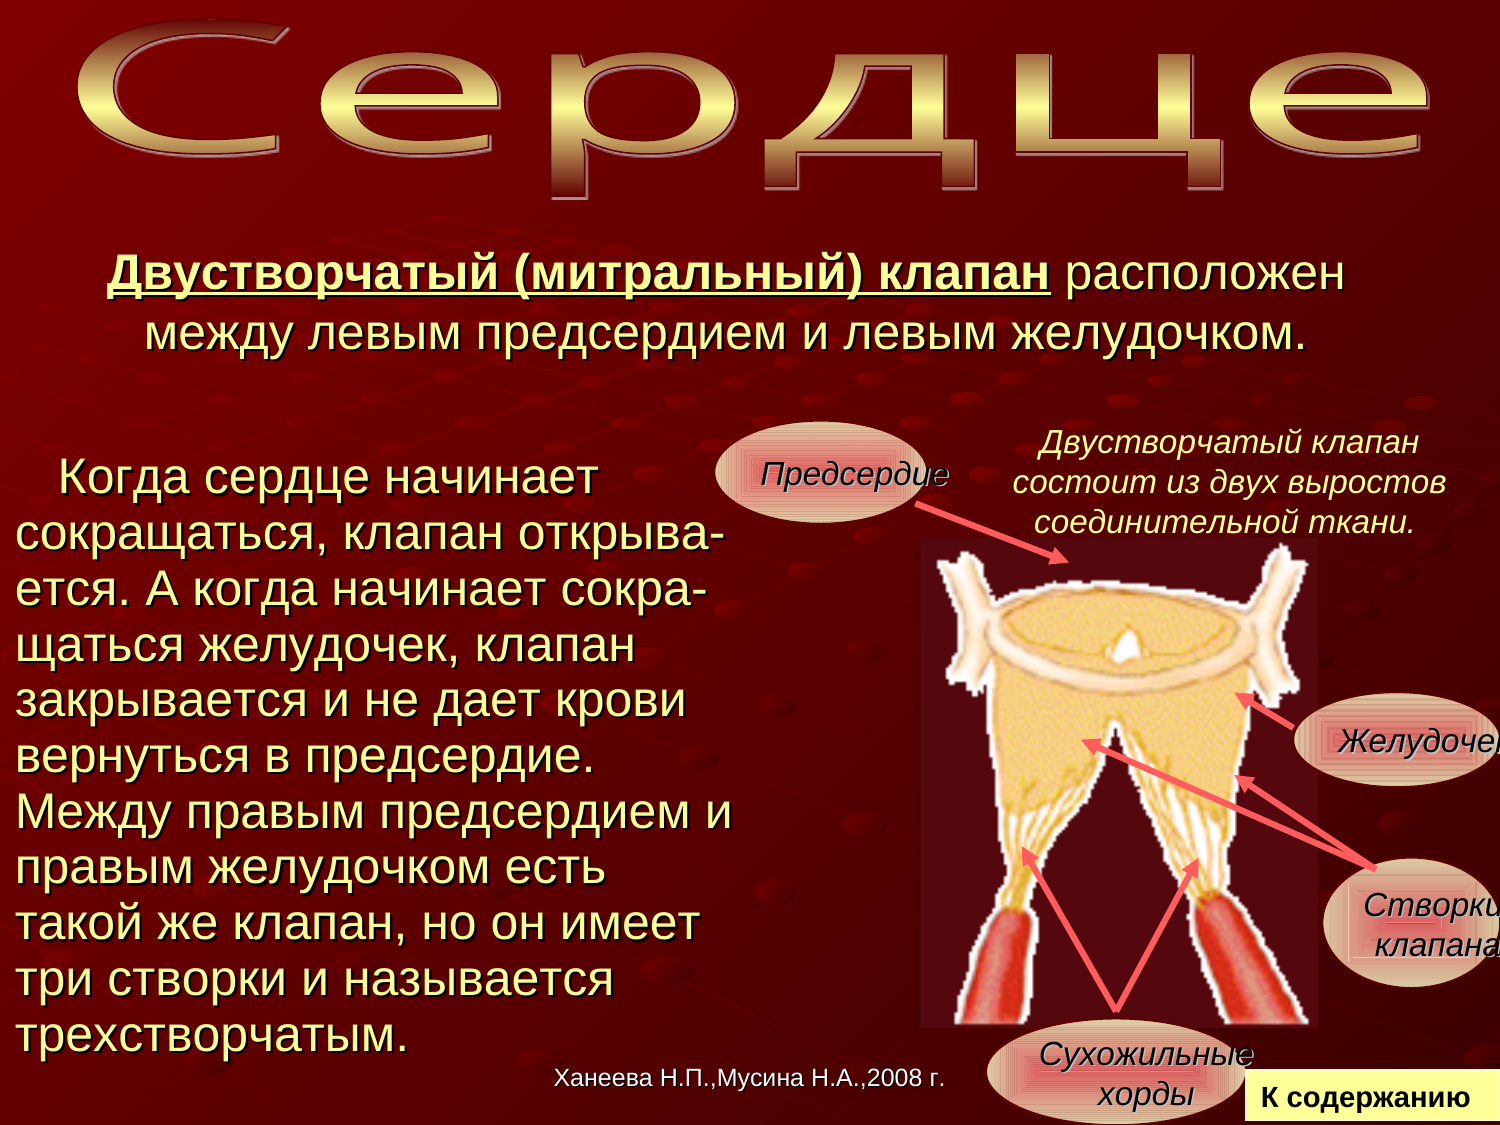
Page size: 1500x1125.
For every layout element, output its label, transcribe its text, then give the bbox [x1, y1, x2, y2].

text_box Сердце [1248, 51, 1427, 154]
title Когда сердце начинает сокращаться, клапан открыва-ется. А когда начинает сокра-щаться желудочек, клапан закрывается и не дает крови вернуться в предсердие. Между правым предсердием и правым желудочком есть такой же клапан, но он имеет три створки и называется трехстворчатым. [0, 440, 762, 1070]
text_box Створки клапана [1322, 857, 1500, 988]
text_box Сердце [76, 18, 287, 154]
text_box Двустворчатый (митральный) клапан расположен между левым предсердием и левым желудочком. [29, 231, 1424, 368]
text_box Сердце [1015, 53, 1221, 187]
text_box Сухожильные хорды [986, 1018, 1246, 1125]
text_box Двустворчатый клапан состоит из двух выростов соединительной ткани. [986, 385, 1474, 575]
picture [915, 538, 1318, 1028]
text_box Сердце [550, 51, 736, 197]
text_box К содержанию [1246, 1070, 1500, 1121]
text_box Предсердие [714, 420, 927, 524]
text_box Сердце [319, 51, 498, 154]
text_box Сердце [763, 53, 975, 187]
text_box Желудочек [1293, 692, 1500, 787]
